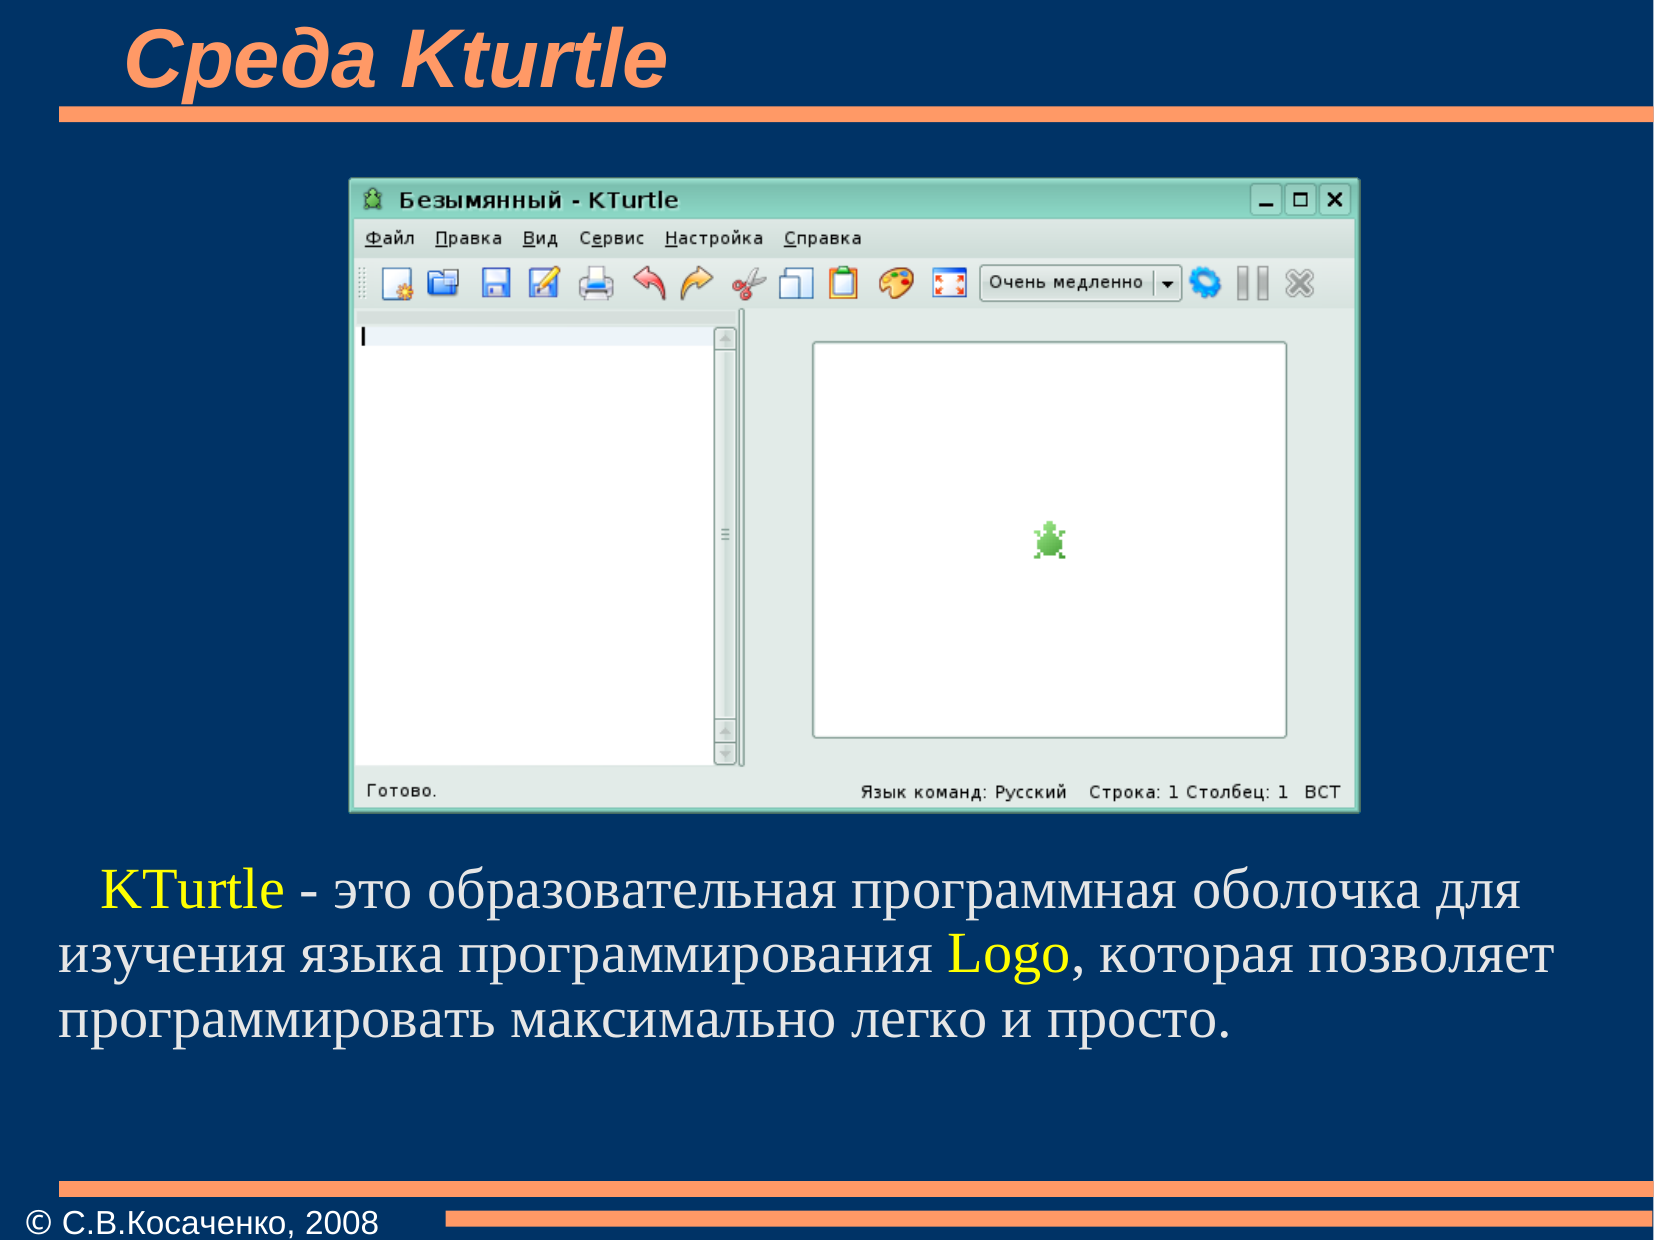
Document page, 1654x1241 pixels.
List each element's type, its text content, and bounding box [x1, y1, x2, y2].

title Среда Kturtle [123, 0, 1536, 119]
picture [348, 177, 1361, 814]
list KTurtle - это образовательная программная оболочка для изучения языка программирования Logo, которая позволяет программировать максимально легко и просто. [59, 856, 1595, 1196]
